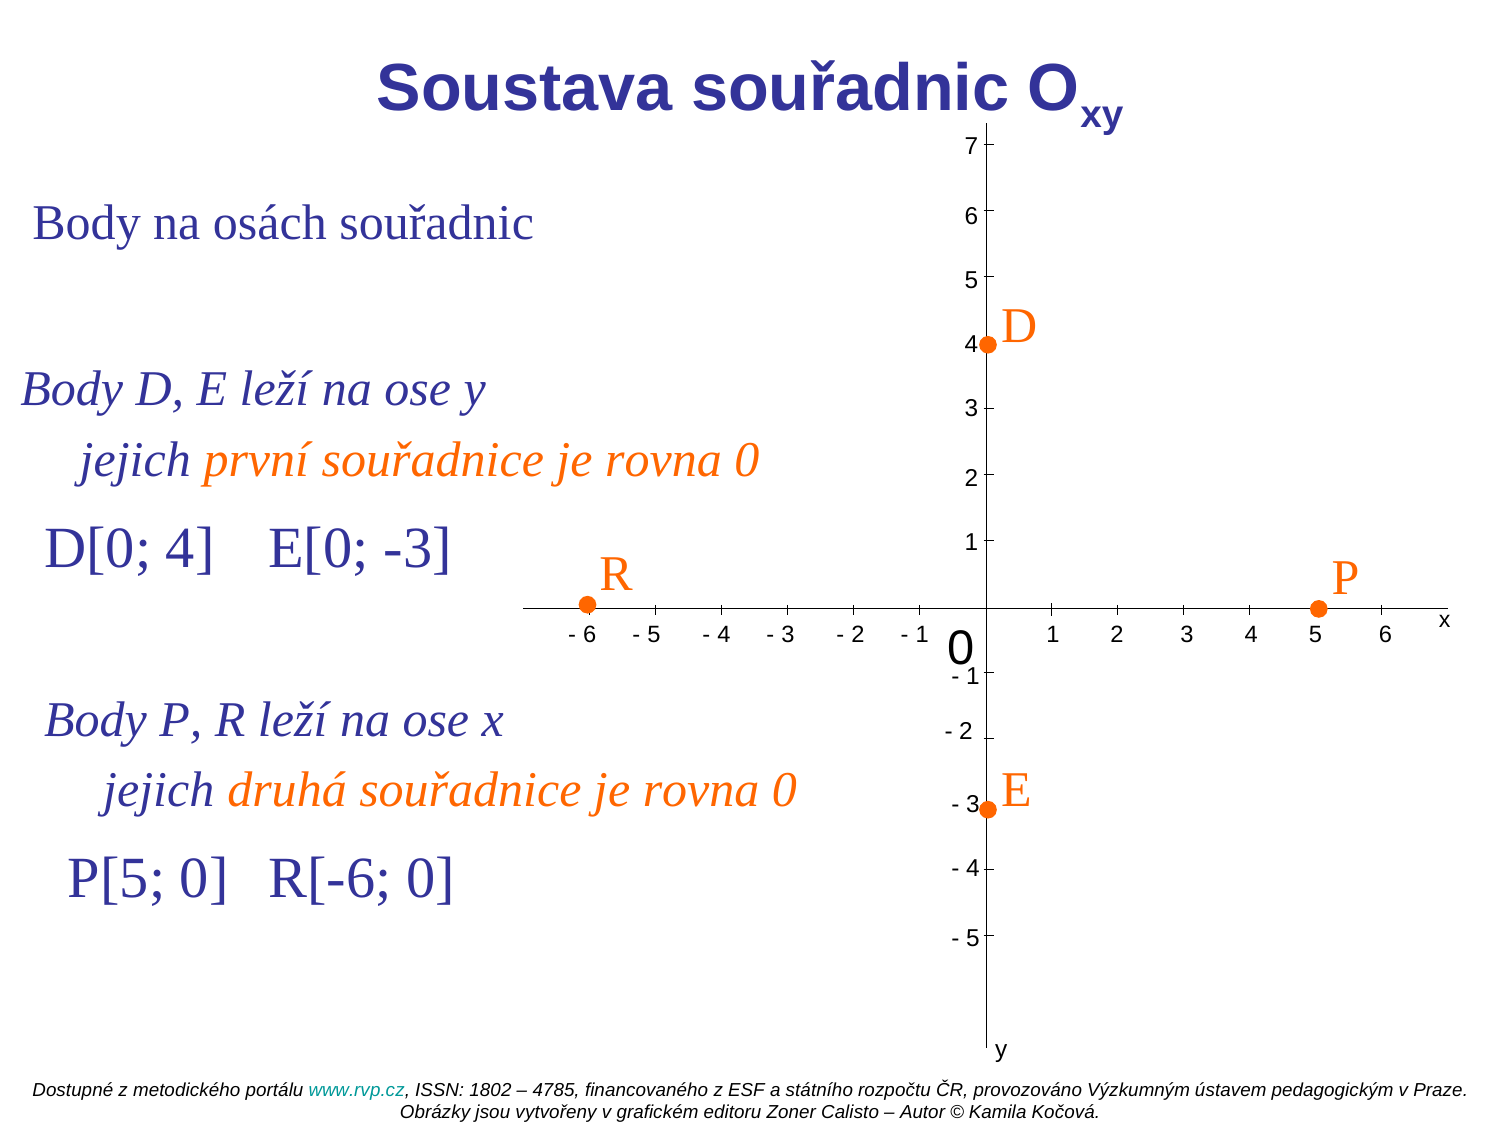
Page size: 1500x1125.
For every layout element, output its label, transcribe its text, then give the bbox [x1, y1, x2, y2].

text_box D[0; 4] [29, 501, 253, 587]
text_box P [1316, 536, 1412, 613]
text_box D [1014, 284, 1081, 360]
text_box Body na osách souřadnic [17, 182, 644, 258]
text_box Soustava souřadnic Oxy [75, 0, 1426, 184]
text_box E [986, 749, 1081, 825]
text_box jejich druhá souřadnice je rovna 0 [88, 749, 869, 825]
text_box [979, 800, 997, 819]
text_box D [1014, 311, 1030, 340]
text_box Body D, E leží na ose y [5, 347, 786, 424]
text_box R [584, 532, 680, 608]
text_box jejich první souřadnice je rovna 0 [64, 418, 845, 494]
text_box [979, 335, 997, 354]
text_box E[0; -3] [253, 501, 491, 587]
text_box [1309, 600, 1328, 618]
text_box R[-6; 0] [253, 831, 491, 918]
text_box Body P, R leží na ose x [29, 678, 810, 754]
picture [513, 113, 1468, 1070]
text_box [578, 595, 597, 614]
text_box P[5; 0] [53, 831, 253, 918]
text_box Dostupné z metodického portálu www.rvp.cz, ISSN: 1802 – 4785, financovaného z ESF a státního rozpočtu ČR, provozováno Výzkumným ústavem pedagogickým v Praze. Obrázky jsou vytvořeny v grafickém editoru Zoner Calisto – Autor © Kamila Kočová. [0, 1070, 1500, 1125]
